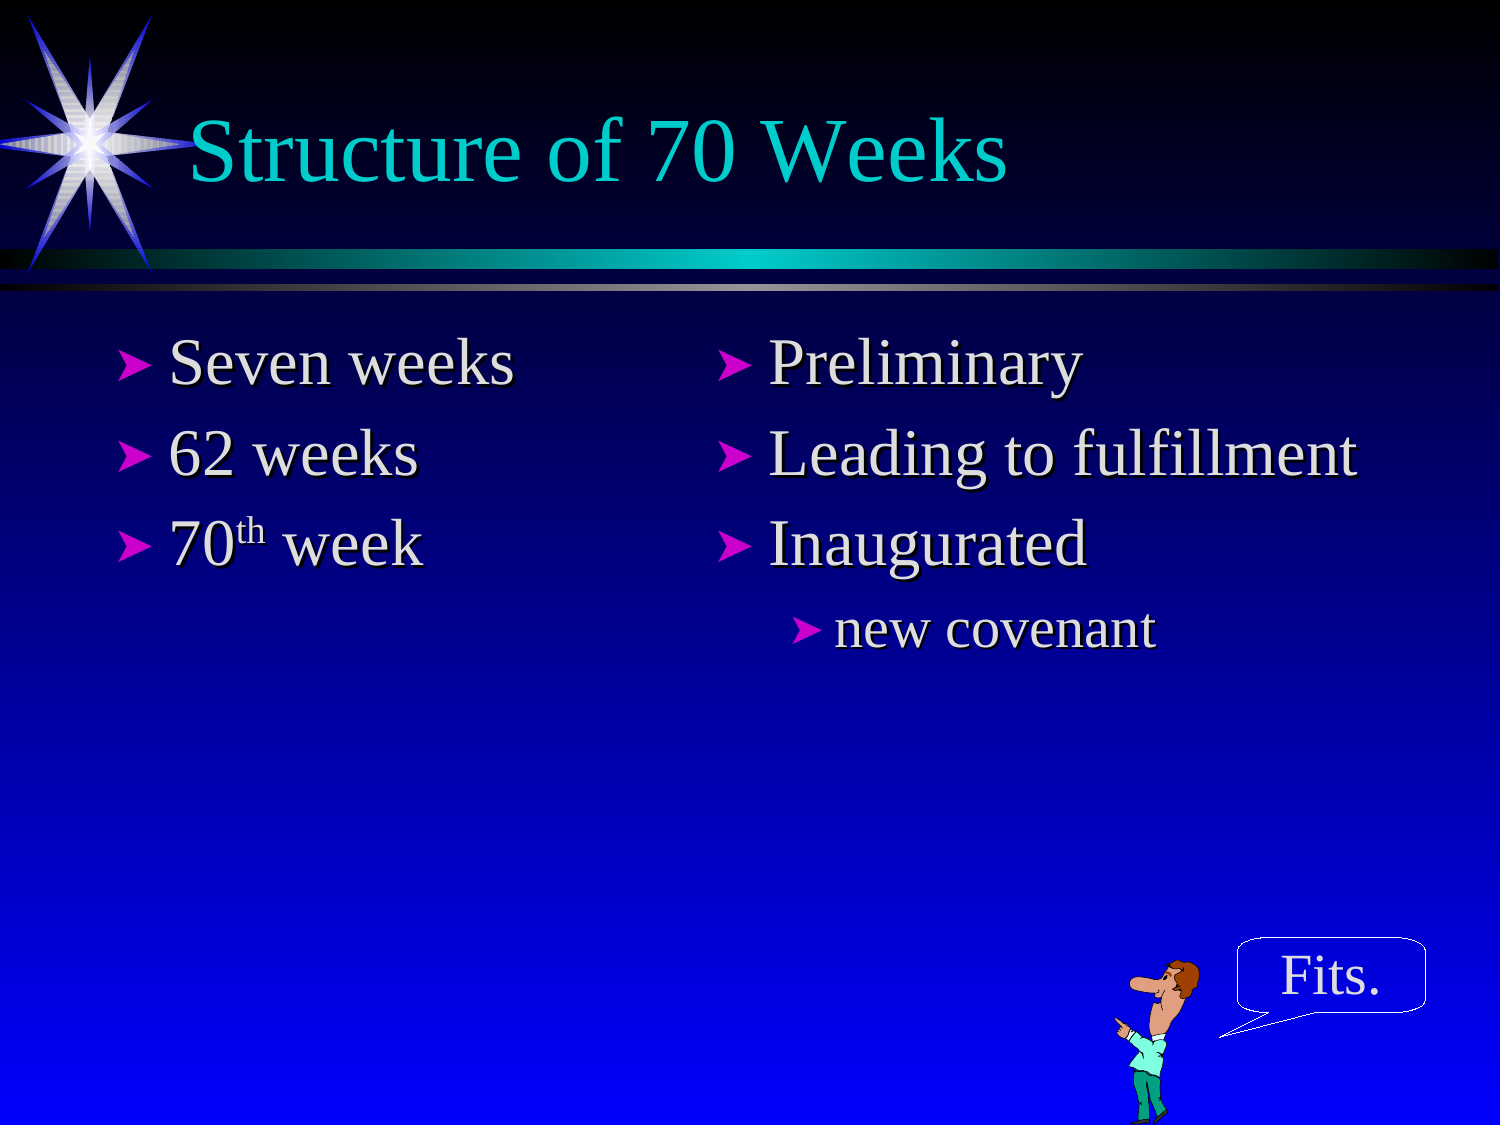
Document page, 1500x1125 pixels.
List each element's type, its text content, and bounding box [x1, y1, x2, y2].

list Preliminary Leading to fulfillment Inaugurated new covenant [712, 324, 1426, 1001]
text_box Fits. [1219, 937, 1426, 1038]
chart [1114, 959, 1201, 1125]
title Structure of 70 Weeks [187, 56, 1463, 244]
list Seven weeks 62 weeks 70th week [112, 324, 712, 1001]
